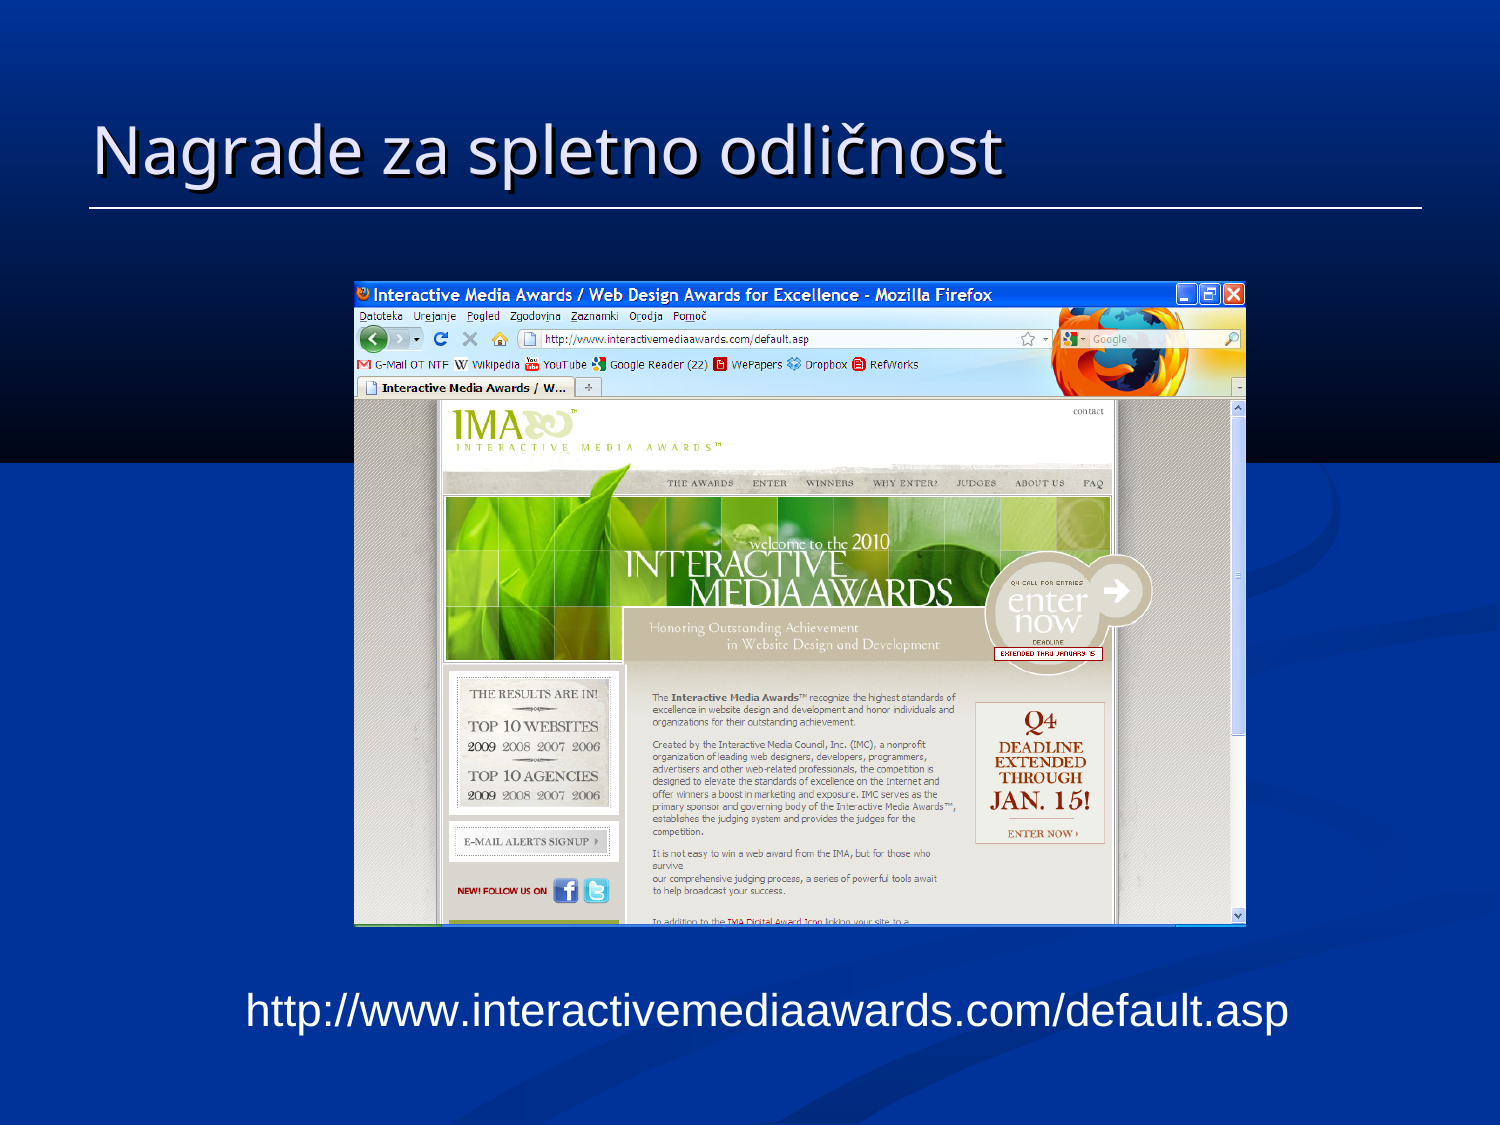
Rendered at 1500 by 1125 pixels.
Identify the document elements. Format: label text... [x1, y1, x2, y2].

text_box Nagrade za spletno odličnost [76, 54, 1352, 242]
text_box http://www.interactivemediaawards.com/default.asp [206, 972, 1329, 1044]
picture [354, 281, 1246, 927]
